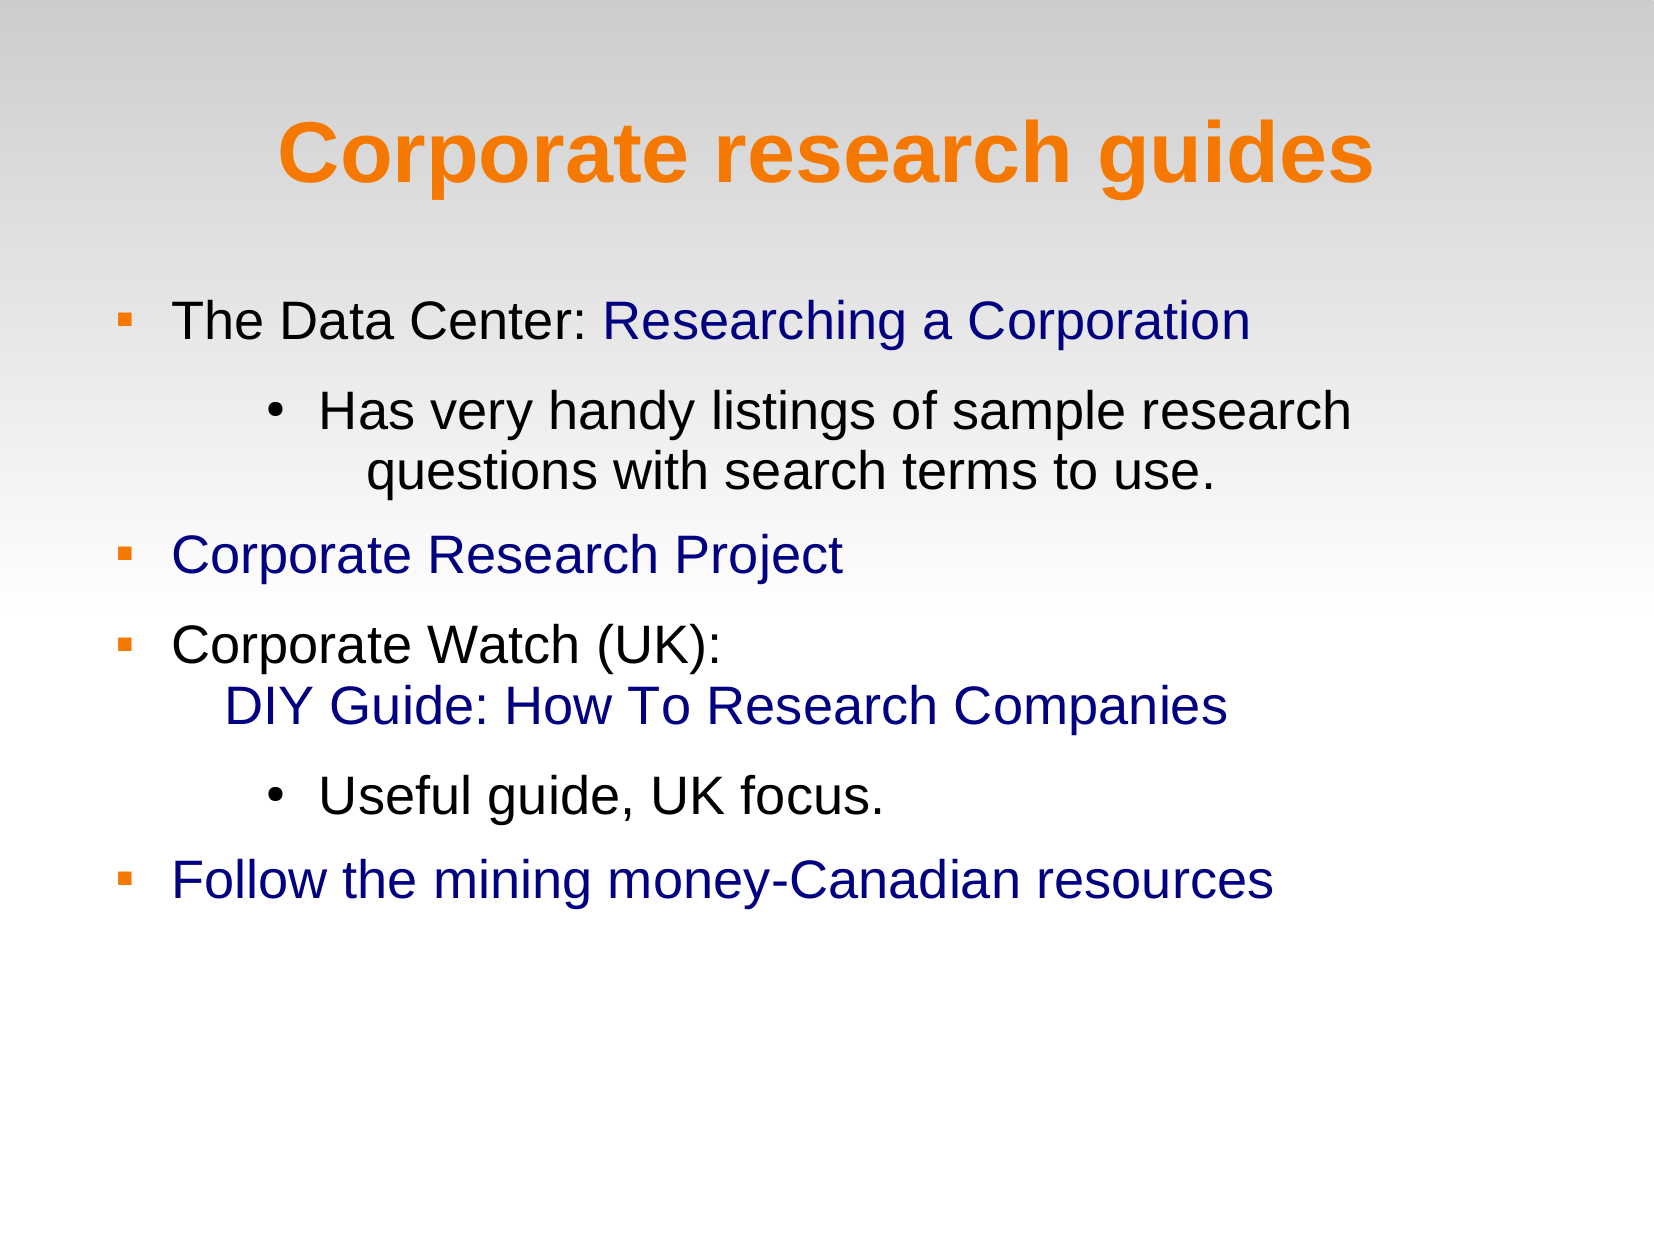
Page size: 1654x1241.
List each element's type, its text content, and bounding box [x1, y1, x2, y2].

title Corporate research guides [82, 49, 1571, 257]
list The Data Center: Researching a Corporation Has very handy listings of sample research questions with search terms to use. Corporate Research Project Corporate Watch (UK):DIY Guide: How To Research Companies Useful guide, UK focus. Follow the mining money-Canadian resources [82, 290, 1571, 1109]
